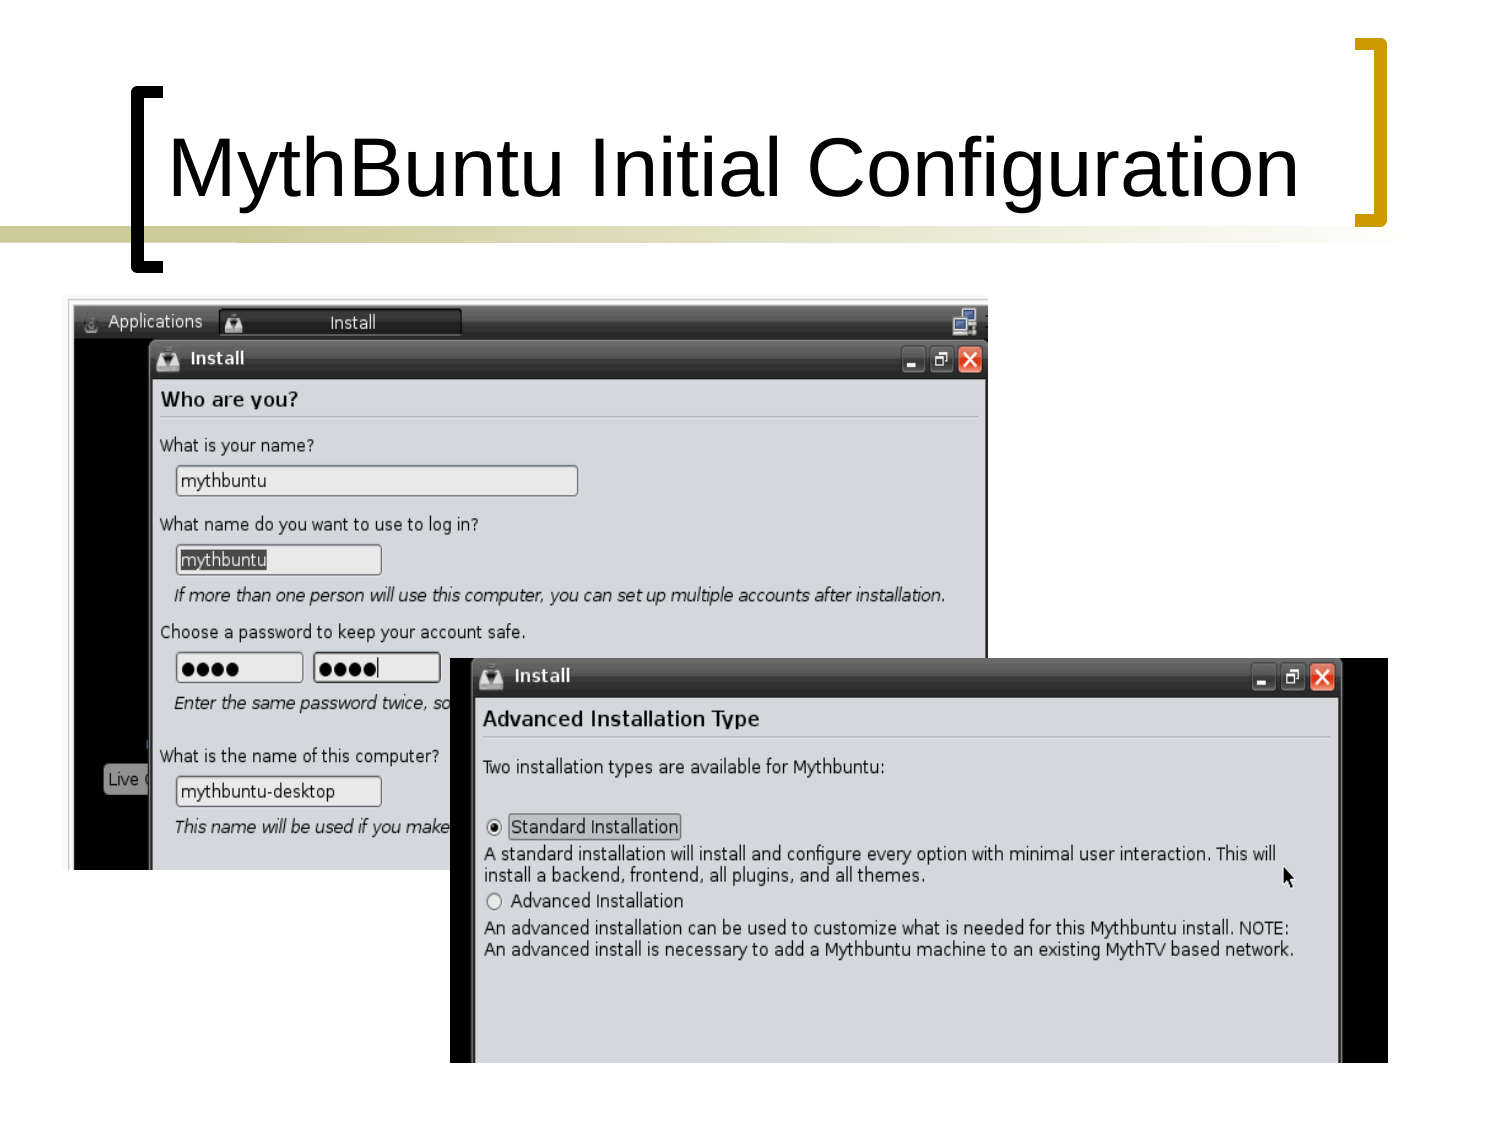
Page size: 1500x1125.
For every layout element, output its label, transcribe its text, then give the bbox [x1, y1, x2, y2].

picture [62, 295, 1388, 1063]
title MythBuntu Initial Configuration [152, 87, 1328, 248]
